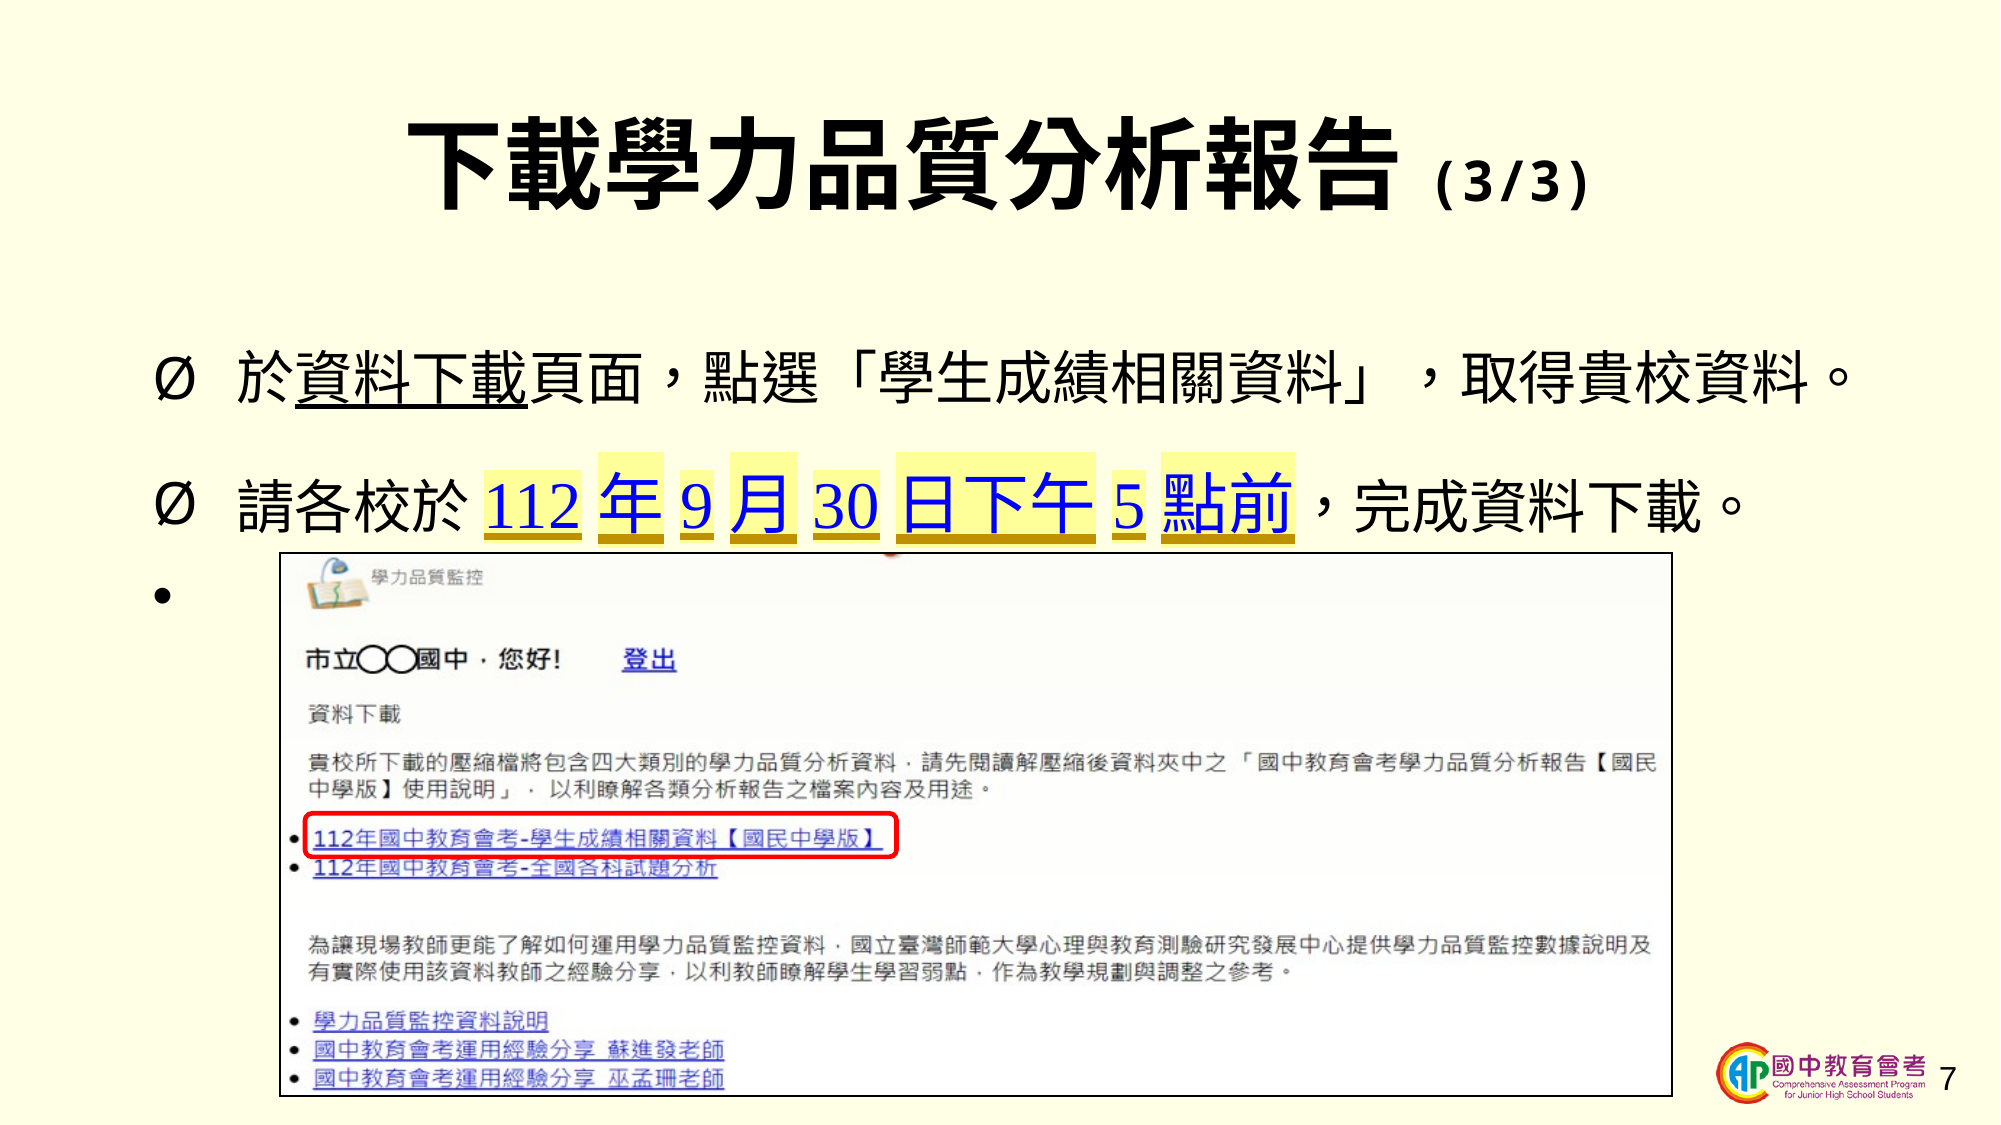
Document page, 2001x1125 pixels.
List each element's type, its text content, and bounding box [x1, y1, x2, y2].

list 於資料下載頁面，點選「學生成績相關資料」，取得貴校資料。 請各校於112年9月30日下午5點前，完成資料下載。 [137, 299, 1899, 1014]
picture [281, 554, 1671, 1096]
title 下載學力品質分析報告(3/3) [137, 59, 1863, 278]
text_box 7 [1923, 1047, 2000, 1108]
